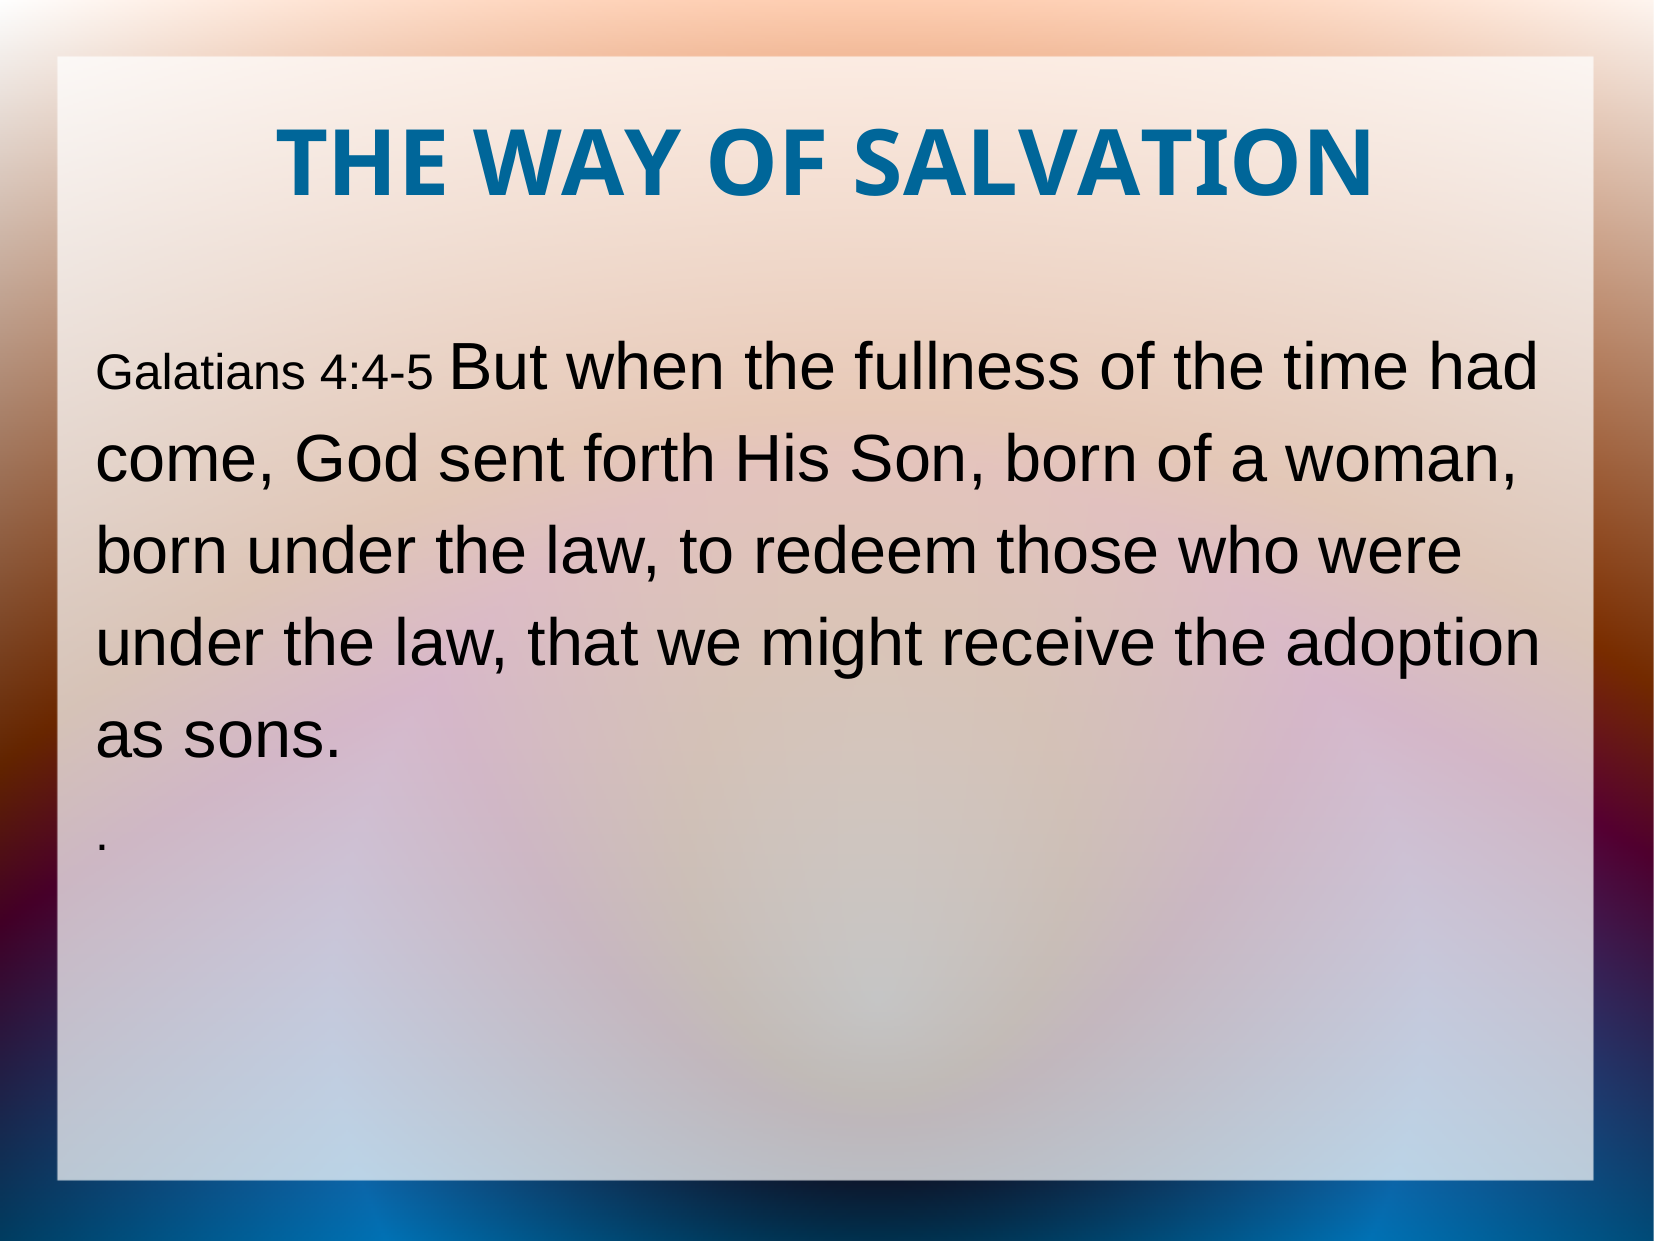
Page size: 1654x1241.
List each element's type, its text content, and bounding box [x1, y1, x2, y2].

title THE WAY OF SALVATION [82, 103, 1571, 215]
text_box Galatians 4:4-5 But when the fullness of the time had come, God sent forth His Son, born of a woman, born under the law, to redeem those who were under the law, that we might receive the adoption as sons. . [80, 222, 1597, 879]
